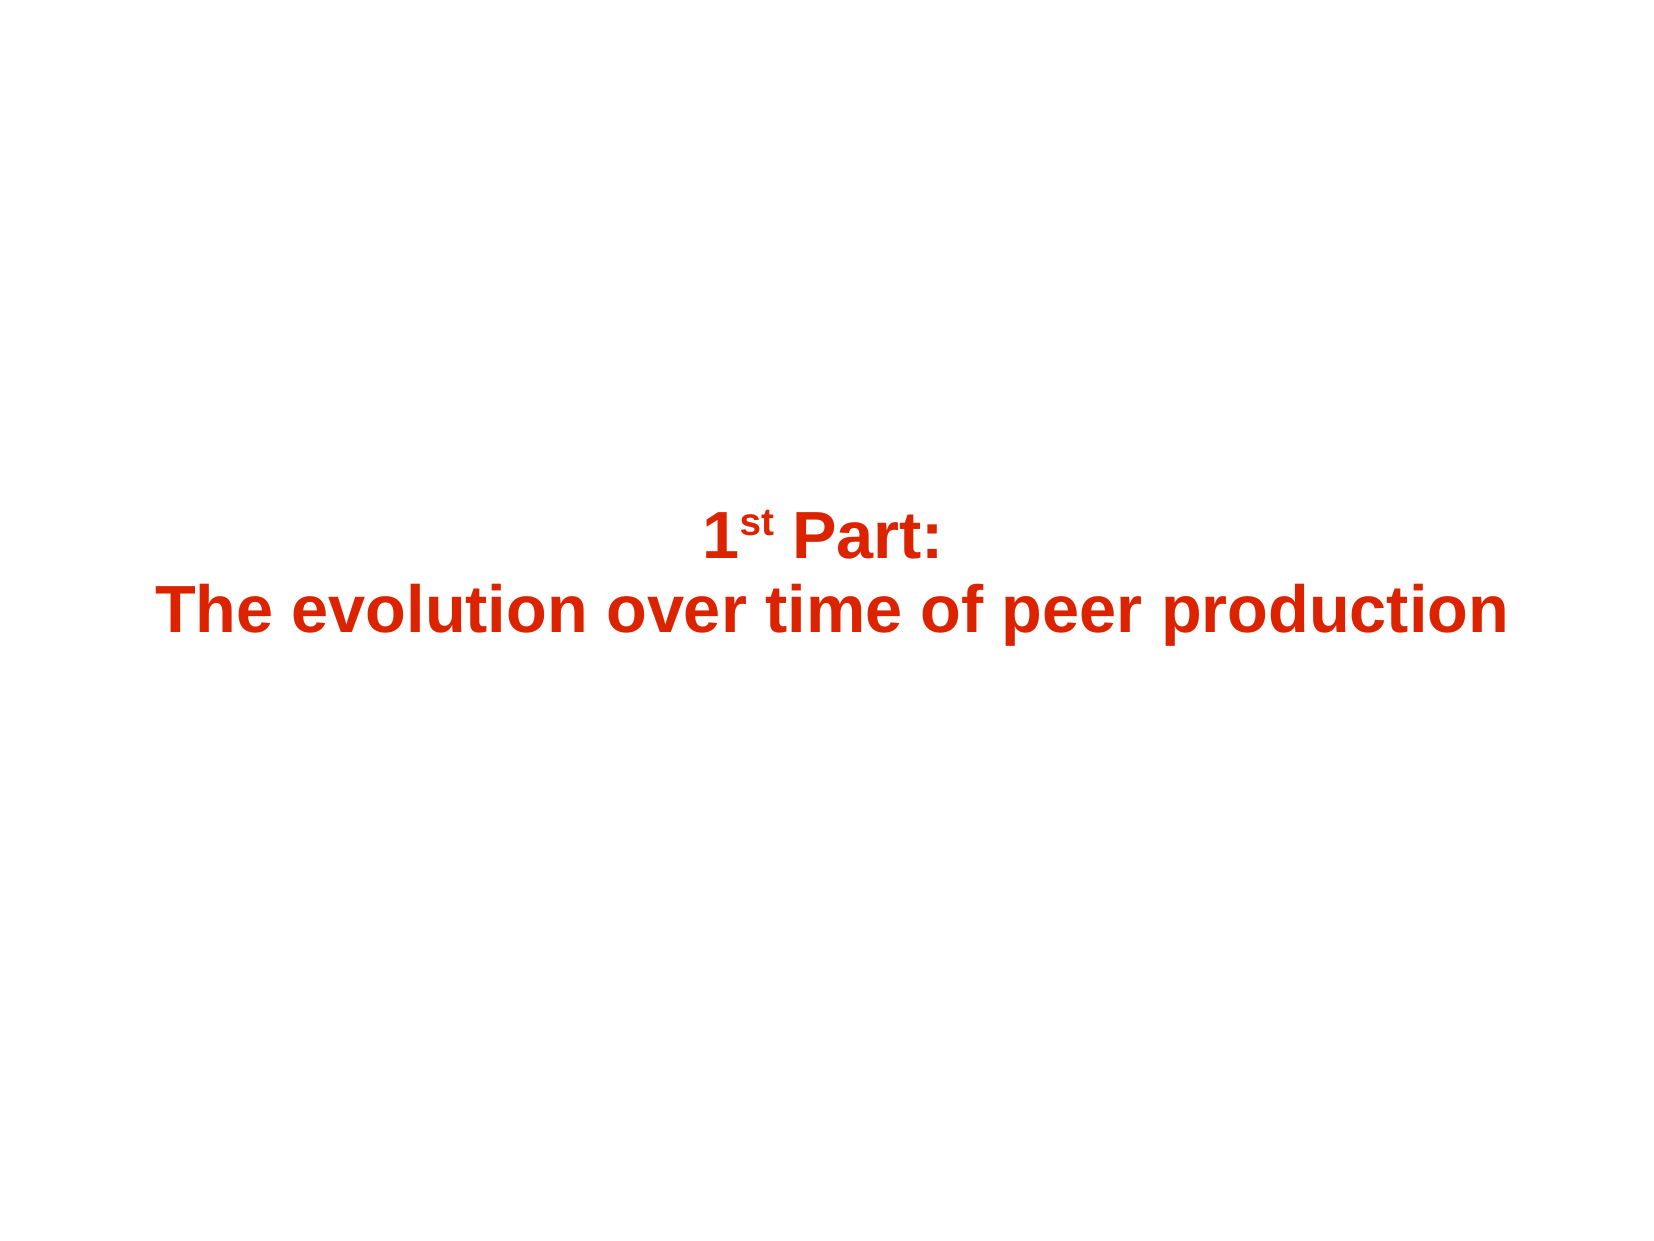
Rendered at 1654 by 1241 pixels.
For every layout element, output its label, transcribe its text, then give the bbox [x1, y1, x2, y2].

subtitle 1st Part: The evolution over time of peer production [88, 170, 1577, 975]
